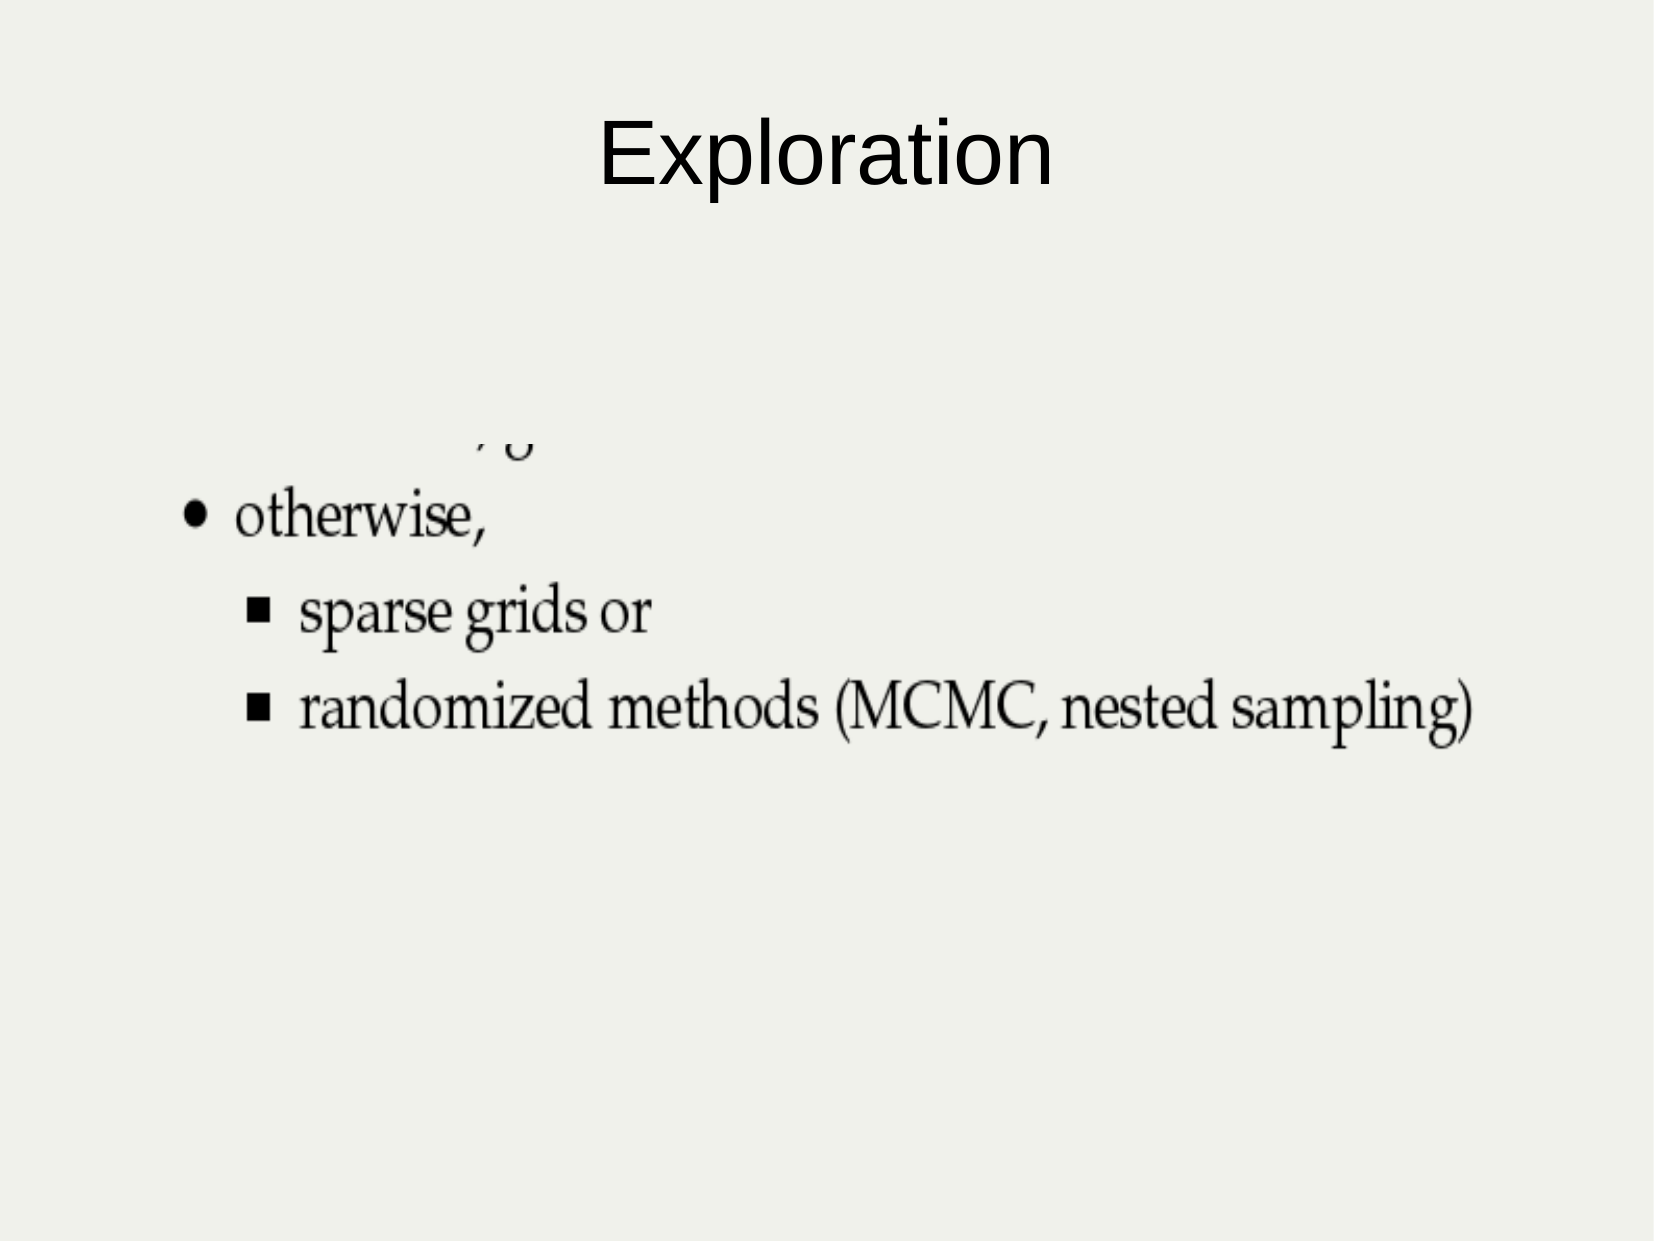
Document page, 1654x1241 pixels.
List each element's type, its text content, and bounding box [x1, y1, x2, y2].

title Exploration [82, 49, 1571, 257]
picture [0, 0, 1654, 1241]
